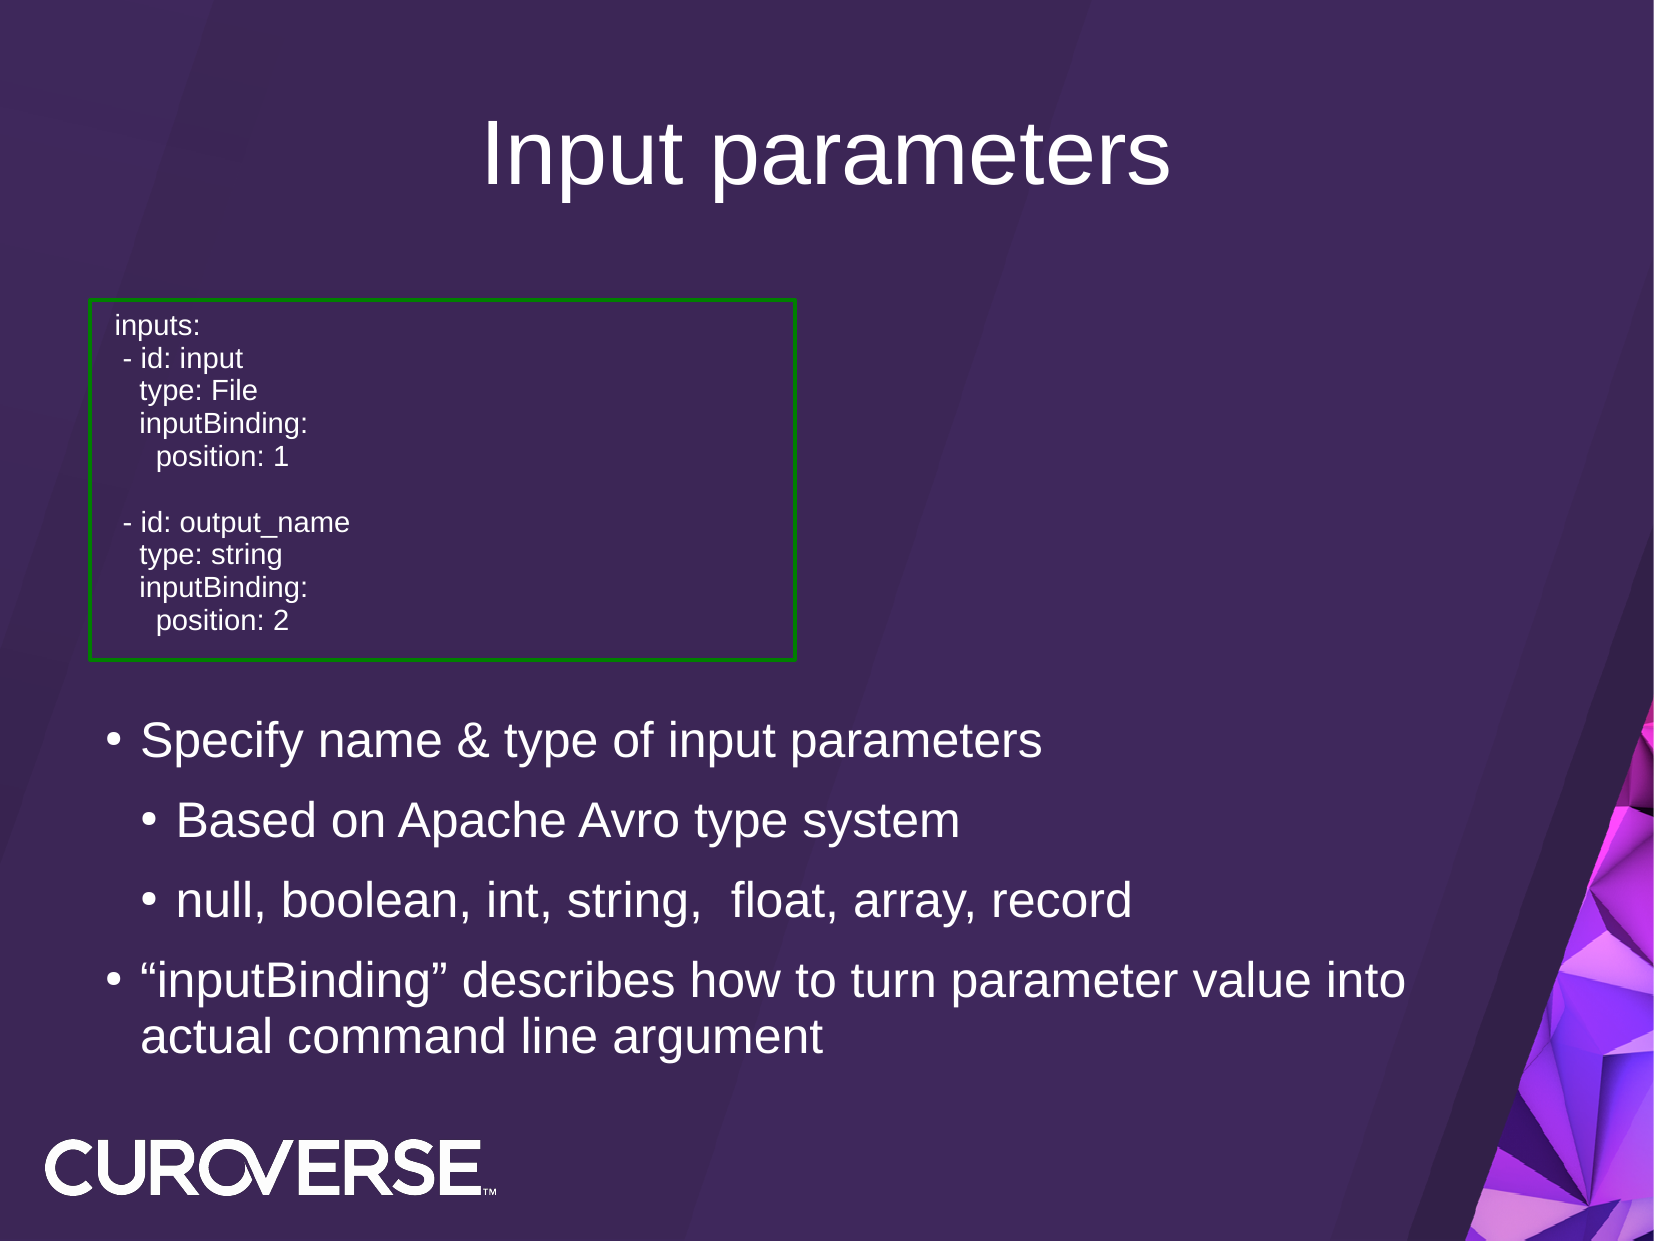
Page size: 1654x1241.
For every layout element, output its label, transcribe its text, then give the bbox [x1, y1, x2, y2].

picture [0, 0, 1654, 1241]
title Input parameters [82, 49, 1571, 257]
text_box inputs: - id: input type: File inputBinding: position: 1 - id: output_name type: string inputBinding: position: 2 [90, 299, 796, 661]
text_box Specify name & type of input parameters Based on Apache Avro type system null, boolean, int, string, float, array, record “inputBinding” describes how to turn parameter value into actual command line argument [90, 704, 1456, 1072]
